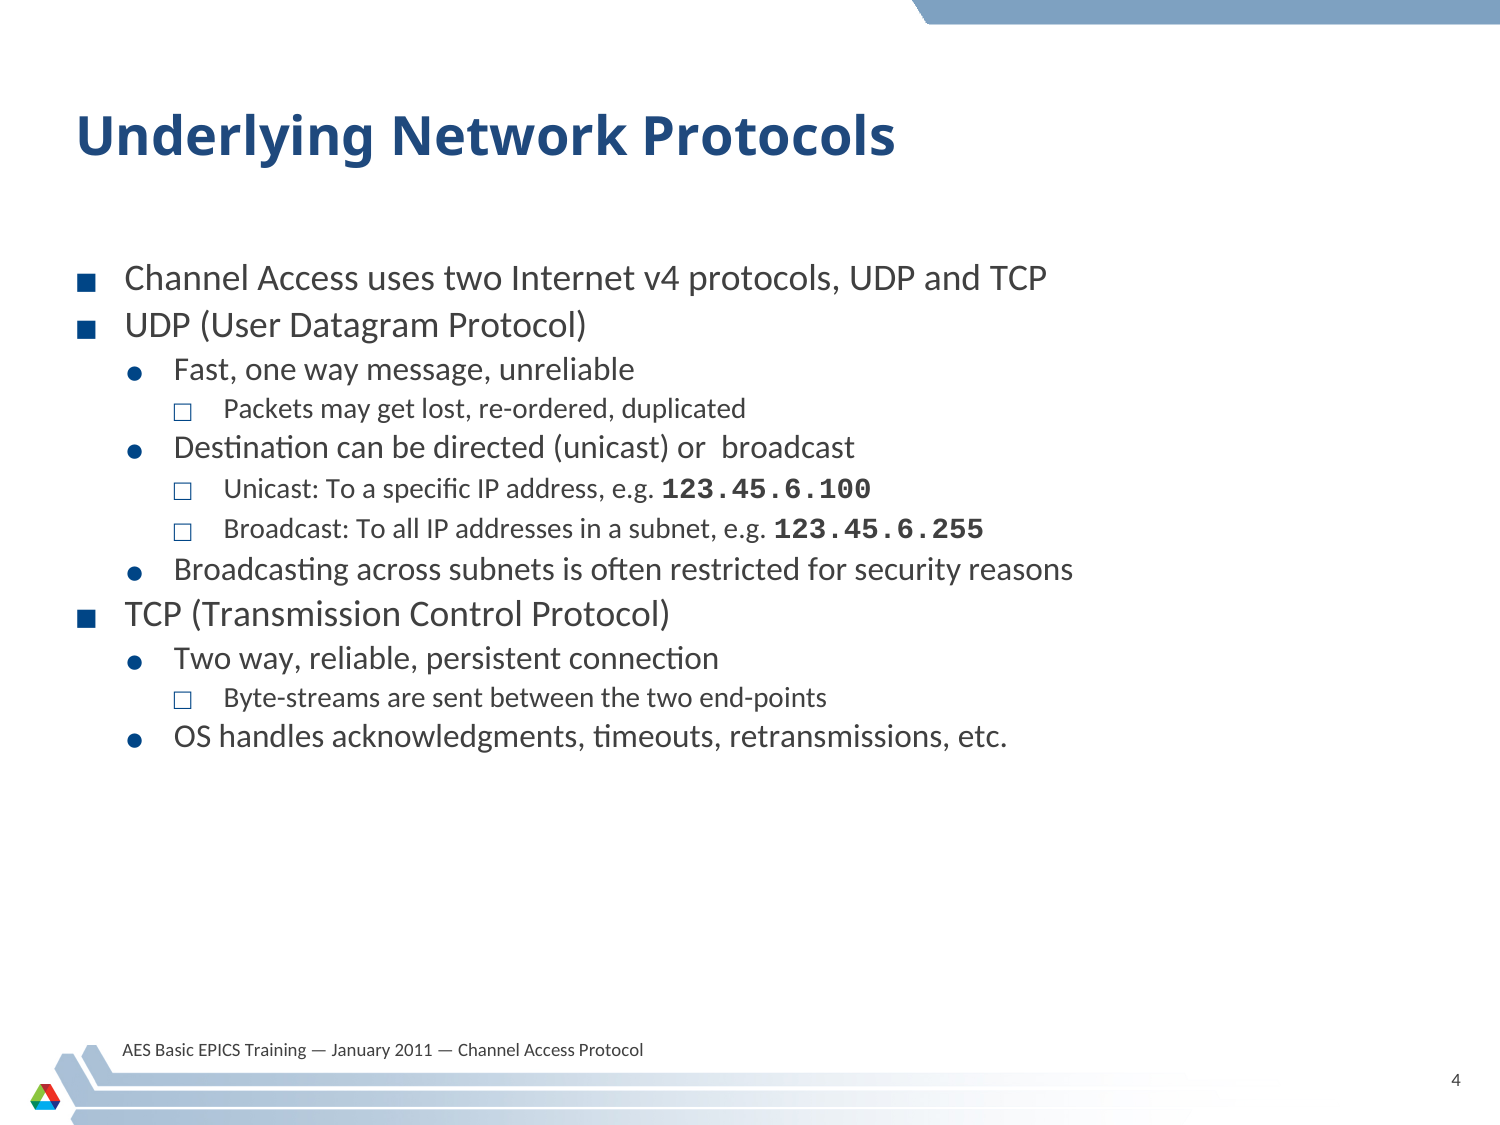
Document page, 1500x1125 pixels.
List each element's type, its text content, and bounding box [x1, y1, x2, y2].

list Channel Access uses two Internet v4 protocols, UDP and TCP UDP (User Datagram Protocol) Fast, one way message, unreliable Packets may get lost, re-ordered, duplicated Destination can be directed (unicast) or broadcast Unicast: To a specific IP address, e.g. 123.45.6.100 Broadcast: To all IP addresses in a subnet, e.g. 123.45.6.255 Broadcasting across subnets is often restricted for security reasons TCP (Transmission Control Protocol) Two way, reliable, persistent connection Byte-streams are sent between the two end-points OS handles acknowledgments, timeouts, retransmissions, etc. [75, 262, 1426, 816]
picture [0, 1037, 1500, 1125]
picture [0, 0, 1500, 26]
title Underlying Network Protocols [75, 103, 1426, 167]
